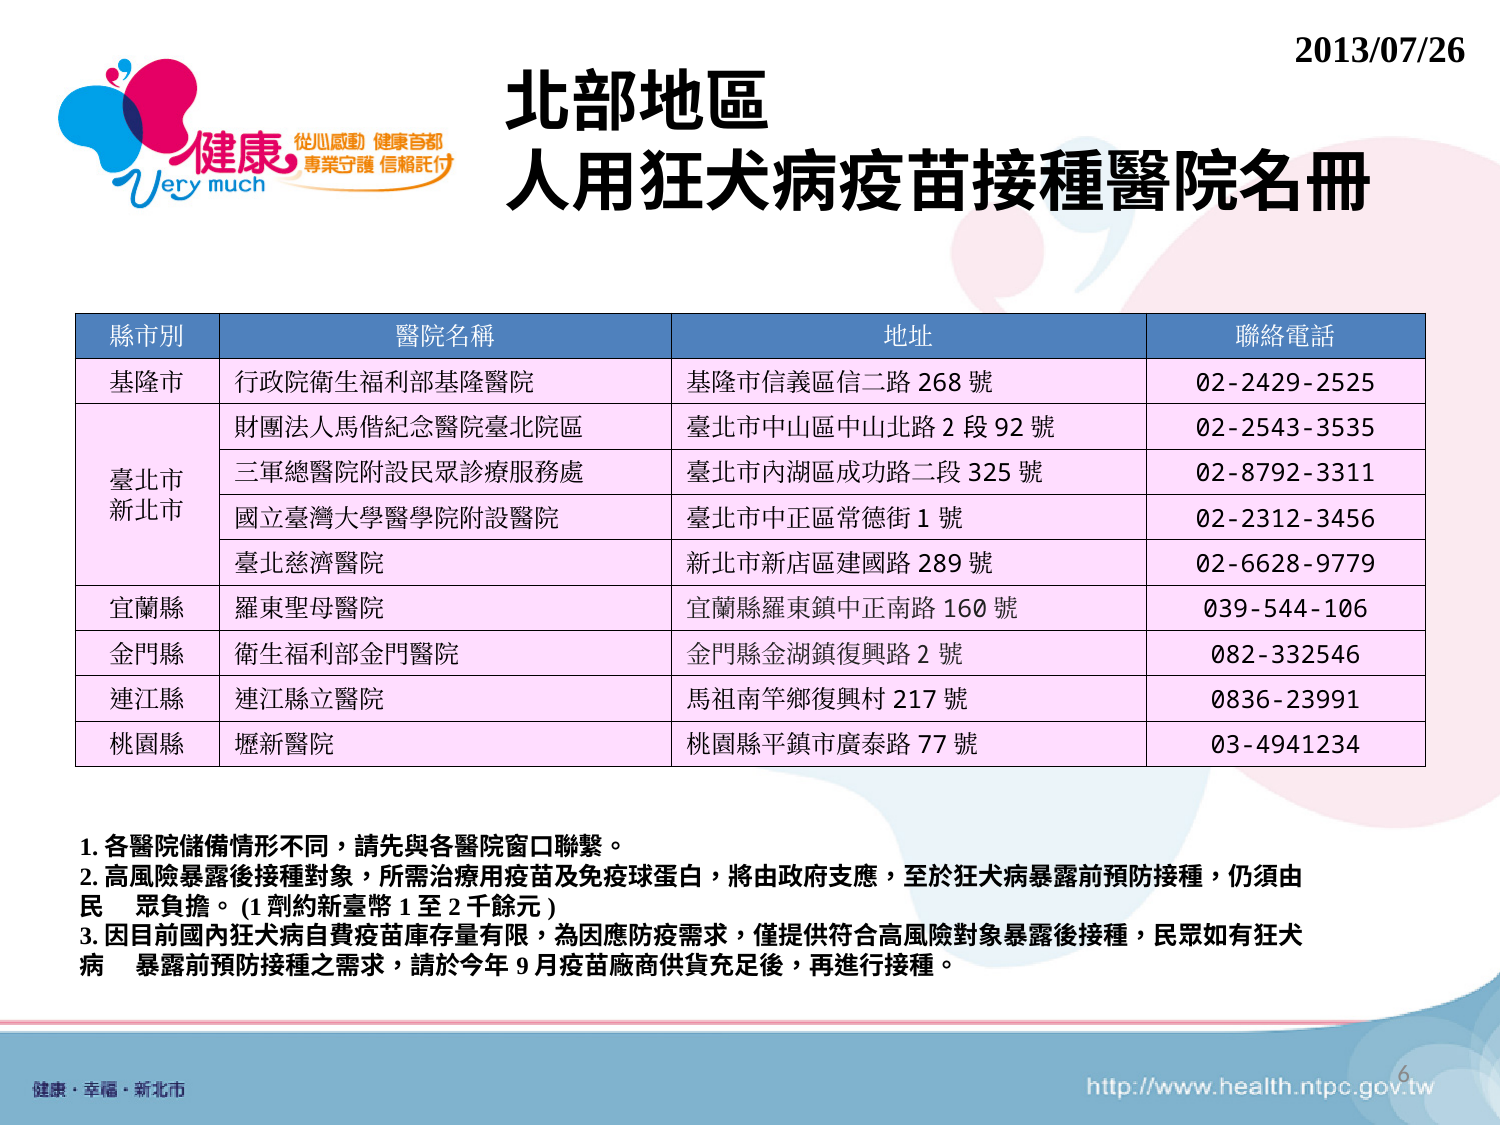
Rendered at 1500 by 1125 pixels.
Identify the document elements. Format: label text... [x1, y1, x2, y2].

table_cell 新北市新店區建國路289號 [672, 540, 1146, 585]
table_cell 039-544-106 [1147, 586, 1425, 630]
table_cell 行政院衛生福利部基隆醫院 [220, 359, 671, 403]
table_cell 馬祖南竿鄉復興村217號 [672, 676, 1146, 721]
table_cell 連江縣 [76, 676, 219, 721]
table_cell 財團法人馬偕紀念醫院臺北院區 [220, 404, 671, 449]
table_cell 02-2429-2525 [1147, 359, 1425, 403]
table_cell 壢新醫院 [220, 722, 671, 766]
table_cell 臺北市中山區中山北路2段92號 [672, 404, 1146, 449]
table_cell 基隆市 [76, 359, 219, 403]
table_header 醫院名稱 [220, 314, 671, 358]
table_header 縣市別 [76, 314, 219, 358]
table_cell 02-8792-3311 [1147, 450, 1425, 494]
table_cell 連江縣立醫院 [220, 676, 671, 721]
table_cell 宜蘭縣 [76, 586, 219, 630]
table_header 聯絡電話 [1147, 314, 1425, 358]
table_cell 衛生福利部金門醫院 [220, 631, 671, 675]
table_cell 金門縣 [76, 631, 219, 675]
table_cell 臺北市中正區常德街1號 [672, 495, 1146, 539]
table_cell 臺北慈濟醫院 [220, 540, 671, 585]
table_cell 羅東聖母醫院 [220, 586, 671, 630]
table_cell 082-332546 [1147, 631, 1425, 675]
text_box 1.各醫院儲備情形不同，請先與各醫院窗口聯繫。 2.高風險暴露後接種對象，所需治療用疫苗及免疫球蛋白，將由政府支應，至於狂犬病暴露前預防接種，仍須由民...眾負擔。(1劑約新臺幣1至2千餘元) 3.因目前國內狂犬病自費疫苗庫存量有限，為因應防疫需求，僅提供符合高風險對象暴露後接種，民眾如有狂犬病...暴露前預防接種之需求，請於今年9月疫苗廠商供貨充足後，再進行接種。 [64, 822, 1353, 988]
table_header 地址 [672, 314, 1146, 358]
table_cell 03-4941234 [1147, 722, 1425, 766]
table_cell 桃園縣平鎮市廣泰路77號 [672, 722, 1146, 766]
table_cell 國立臺灣大學醫學院附設醫院 [220, 495, 671, 539]
text_box 2013/07/26 [1279, 17, 1481, 79]
table_cell 0836-23991 [1147, 676, 1425, 721]
table_cell 02-2312-3456 [1147, 495, 1425, 539]
table_cell 臺北市內湖區成功路二段325號 [672, 450, 1146, 494]
title 北部地區 人用狂犬病疫苗接種醫院名冊 [490, 45, 1425, 233]
picture [0, 0, 1500, 1125]
table_cell 三軍總醫院附設民眾診療服務處 [220, 450, 671, 494]
table_cell 02-6628-9779 [1147, 540, 1425, 585]
table_cell 宜蘭縣羅東鎮中正南路160號 [672, 586, 1146, 630]
table_cell 金門縣金湖鎮復興路2號 [672, 631, 1146, 675]
table_cell 桃園縣 [76, 722, 219, 766]
table_cell 臺北市 新北市 [76, 404, 219, 585]
table_cell 02-2543-3535 [1147, 404, 1425, 449]
table_cell 基隆市信義區信二路268號 [672, 359, 1146, 403]
